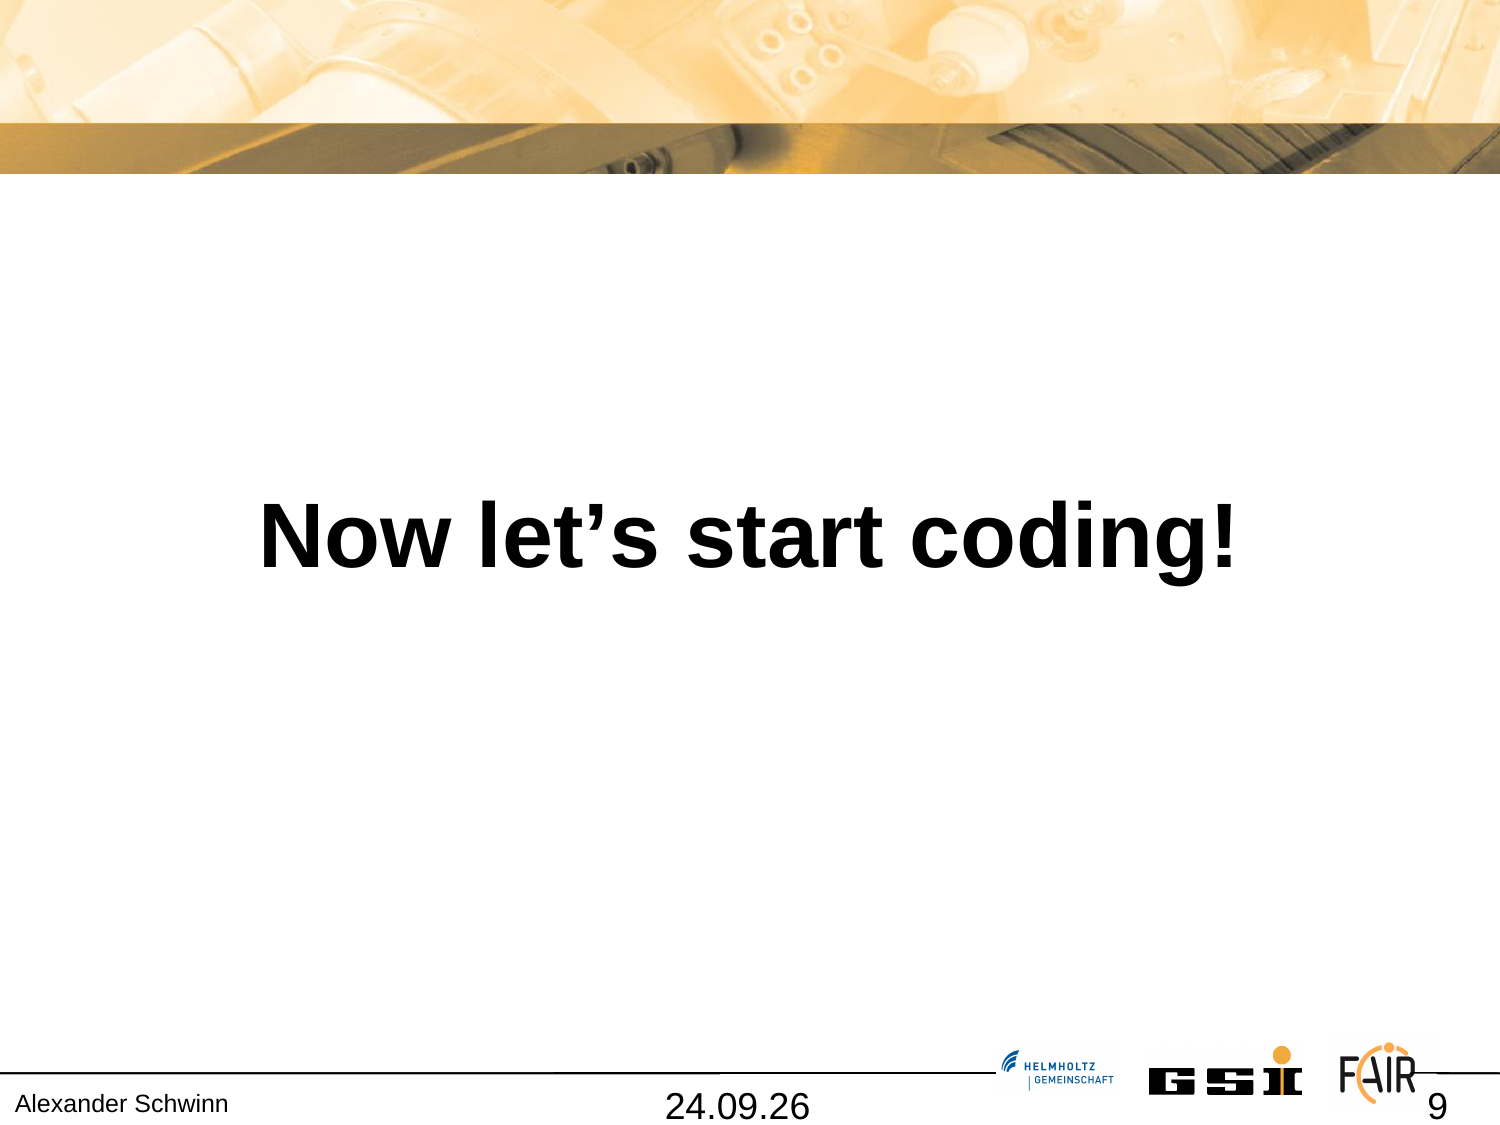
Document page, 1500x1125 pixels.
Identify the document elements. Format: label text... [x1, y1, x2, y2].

picture [1432, 1096, 1439, 1106]
picture [0, 0, 1500, 175]
picture [1328, 1034, 1439, 1106]
picture [996, 1046, 1121, 1095]
picture [1149, 1046, 1302, 1095]
title Now let’s start coding! [75, 437, 1426, 625]
